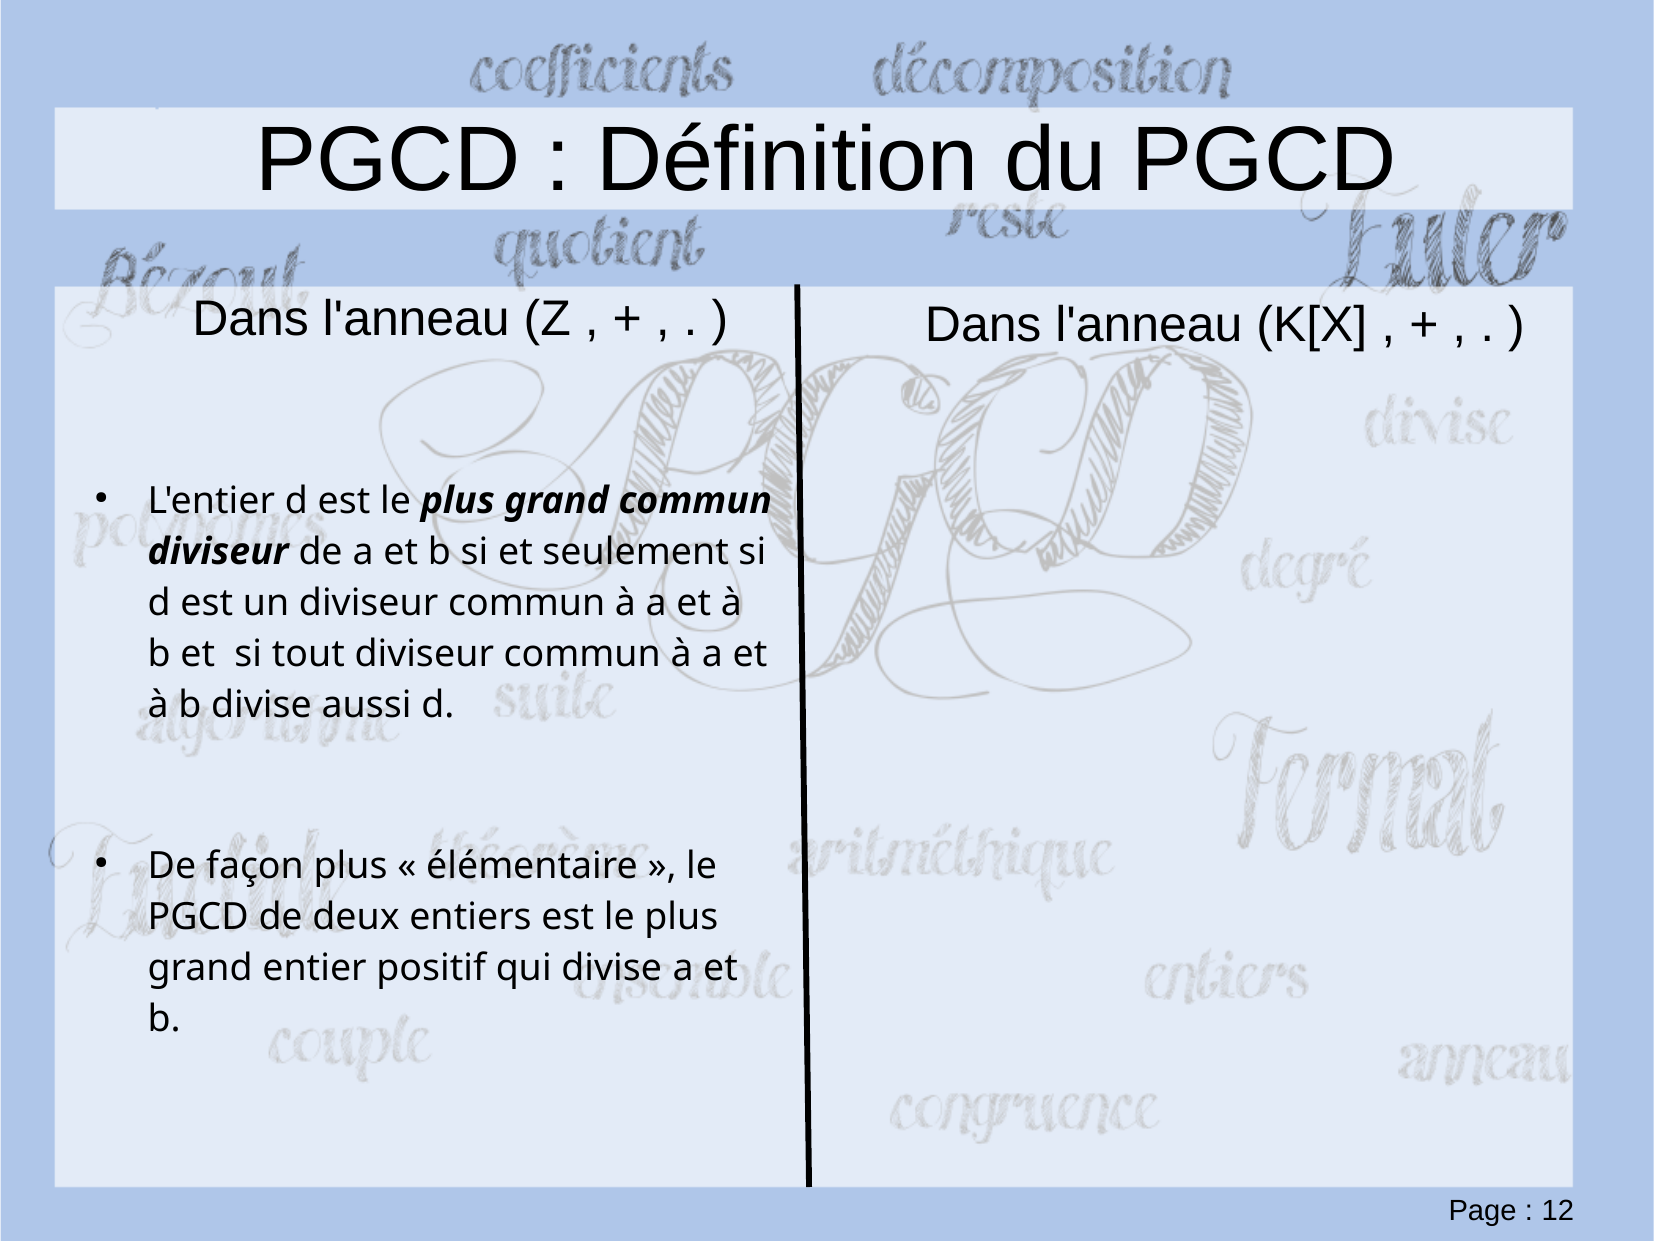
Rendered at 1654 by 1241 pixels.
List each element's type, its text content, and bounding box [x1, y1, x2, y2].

list Dans l'anneau (K[X] , + , . ) [826, 296, 1554, 1176]
title PGCD : Définition du PGCD [82, 55, 1571, 263]
list Dans l'anneau (Z , + , . ) L'entier d est le plus grand commun diviseur de a et b si et seulement si d est un diviseur commun à a et à b et si tout diviseur commun à a et à b divise aussi d. De façon plus « élémentaire », le PGCD de deux entiers est le plus grand entier positif qui divise a et b. [76, 290, 774, 1170]
picture [0, 0, 1654, 1241]
